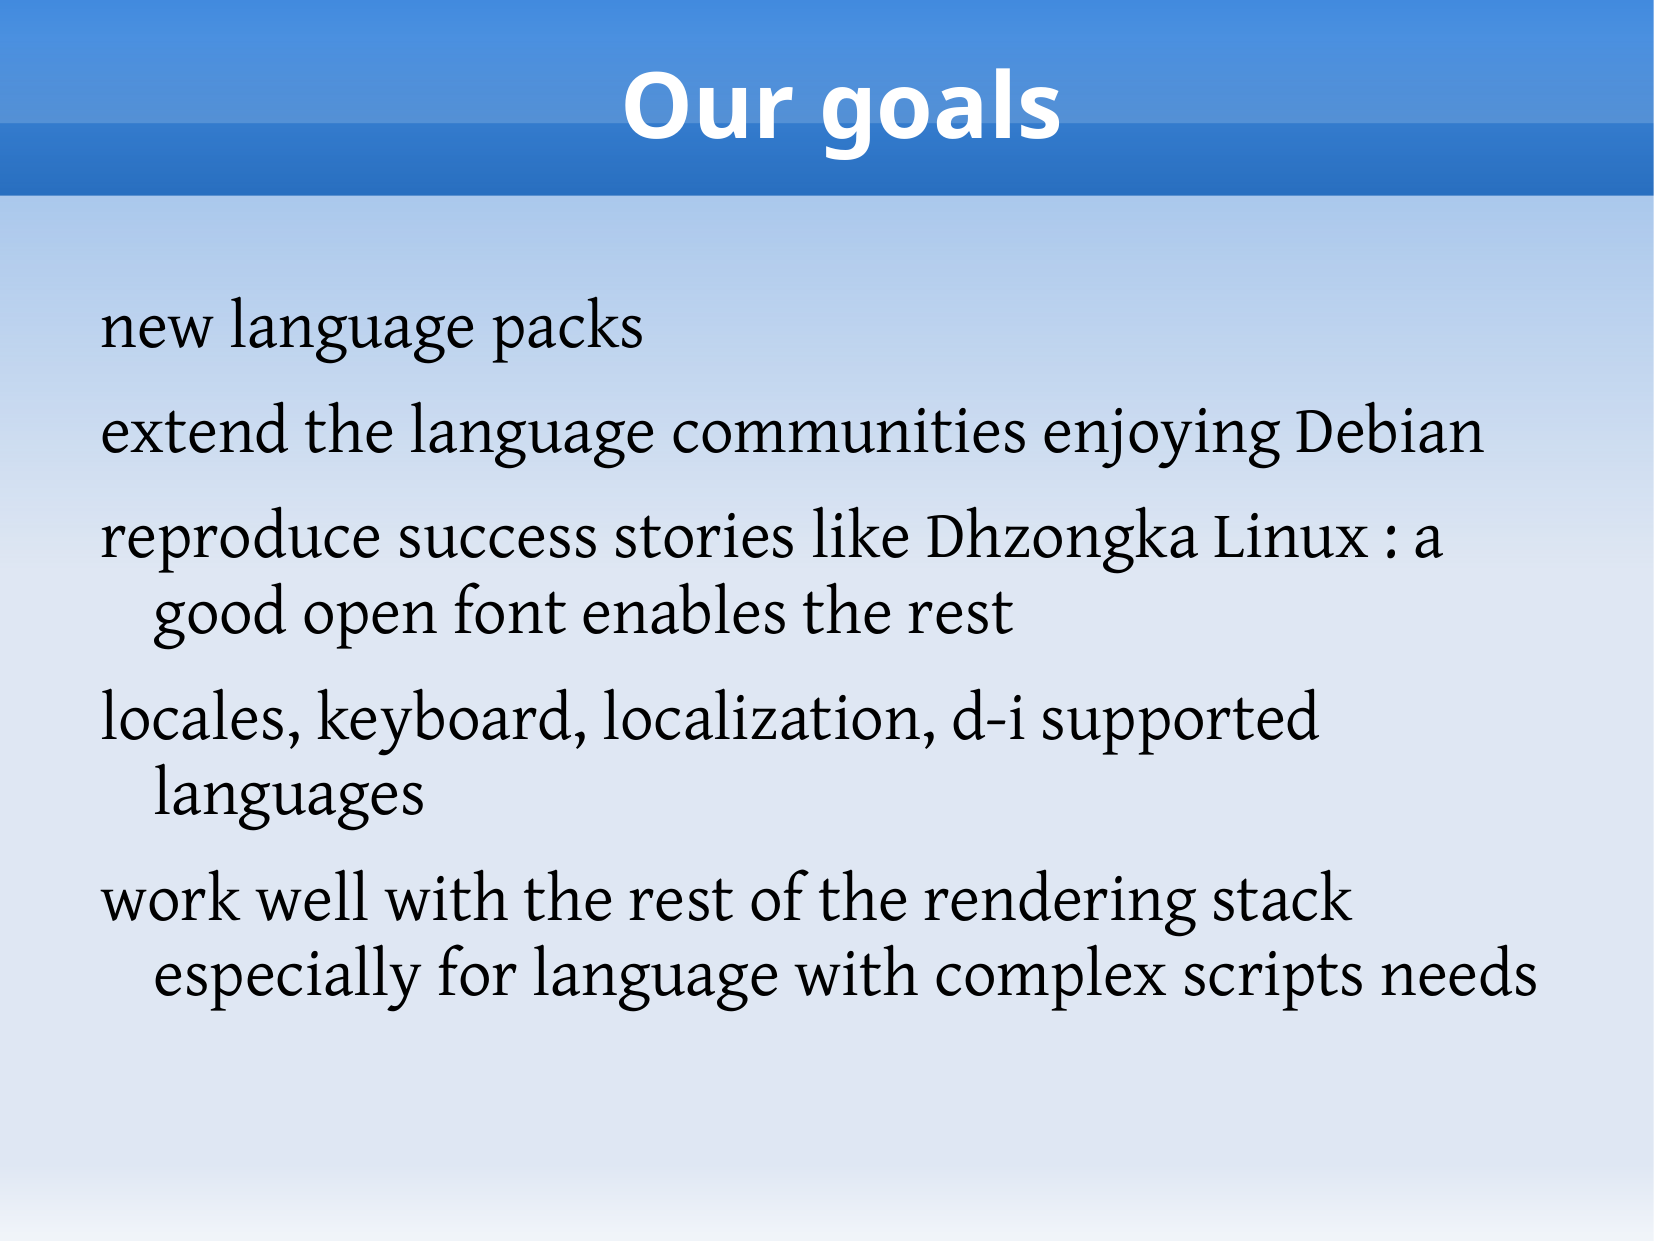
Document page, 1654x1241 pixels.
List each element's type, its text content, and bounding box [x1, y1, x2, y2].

list new language packs extend the language communities enjoying Debian reproduce success stories like Dhzongka Linux : a good open font enables the rest locales, keyboard, localization, d-i supported languages work well with the rest of the rendering stack especially for language with complex scripts needs [82, 290, 1571, 1109]
title Our goals [59, 29, 1625, 178]
picture [0, 0, 1654, 1241]
